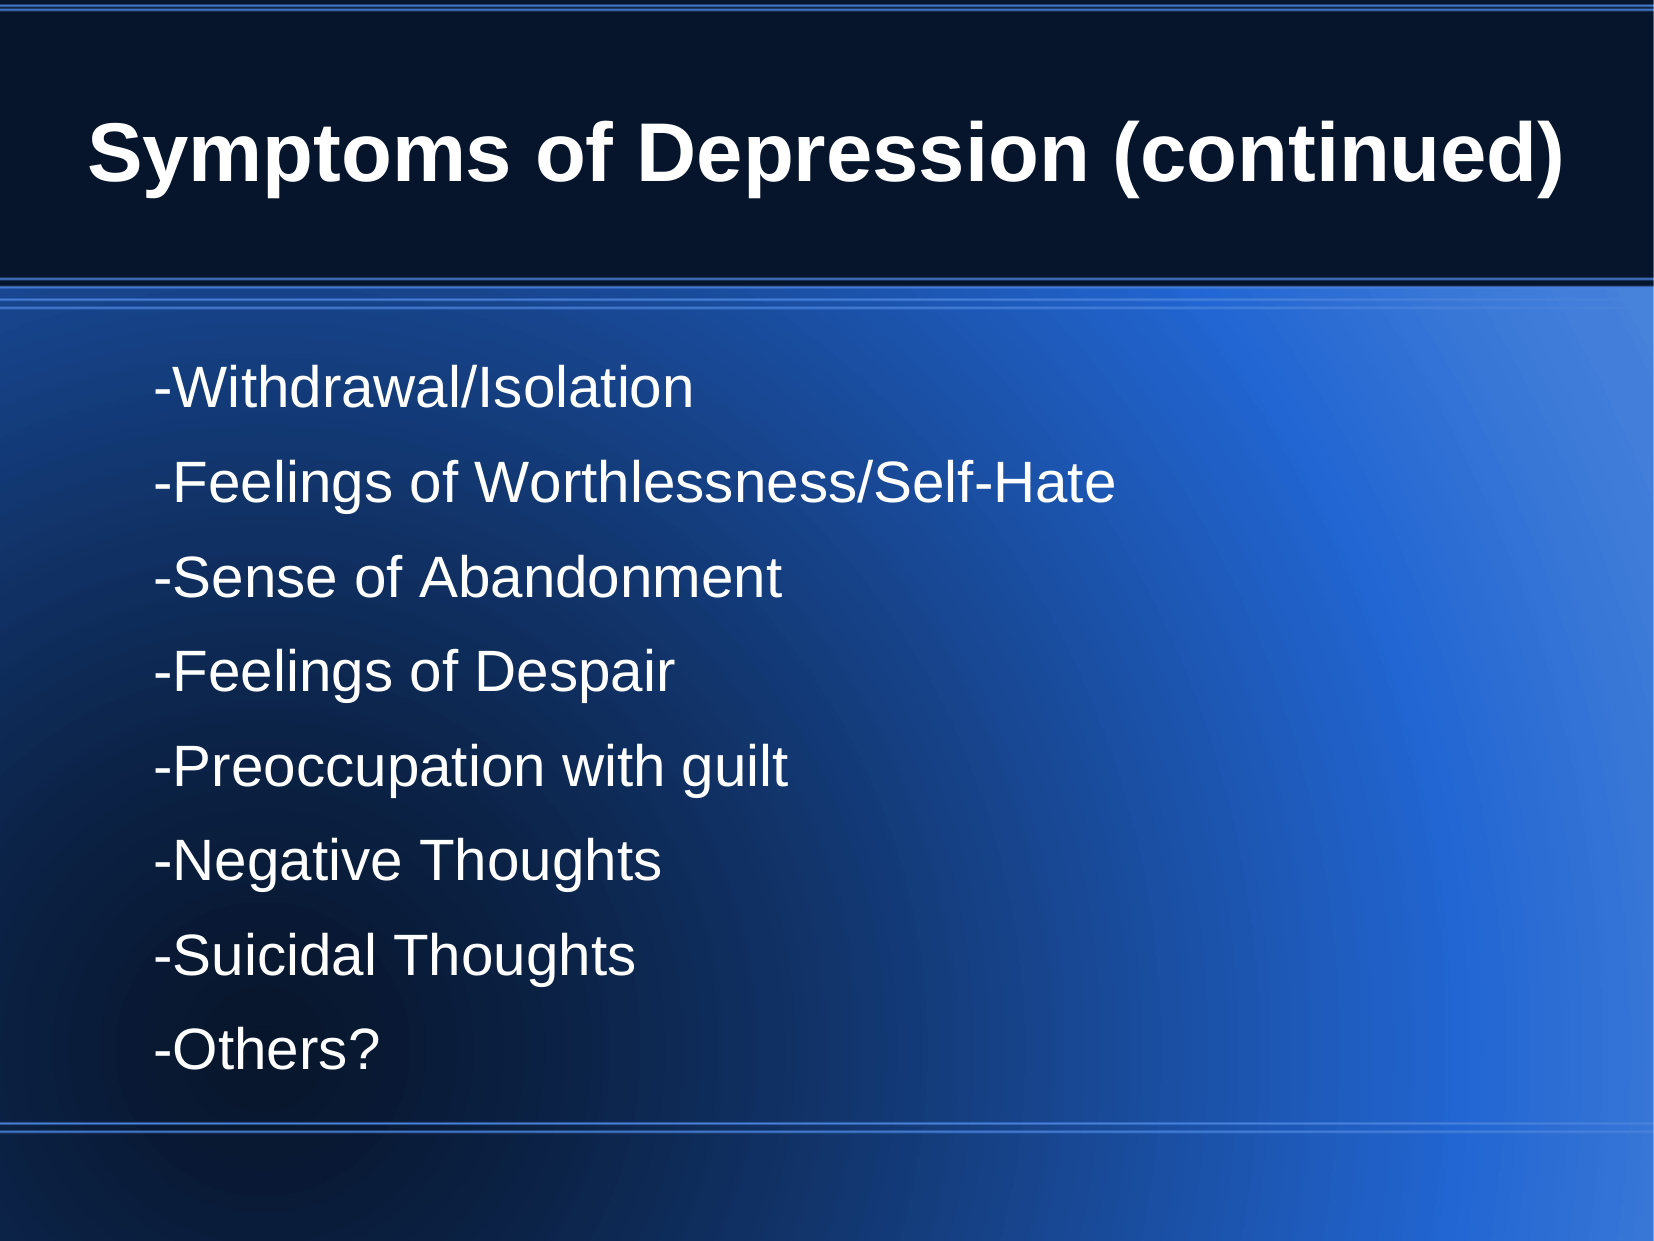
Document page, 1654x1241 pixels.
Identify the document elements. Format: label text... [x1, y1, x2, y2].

list -Withdrawal/Isolation -Feelings of Worthlessness/Self-Hate -Sense of Abandonment -Feelings of Despair -Preoccupation with guilt -Negative Thoughts -Suicidal Thoughts -Others? [82, 355, 1571, 1081]
picture [0, 0, 1654, 1241]
title Symptoms of Depression (continued) [82, 49, 1571, 257]
